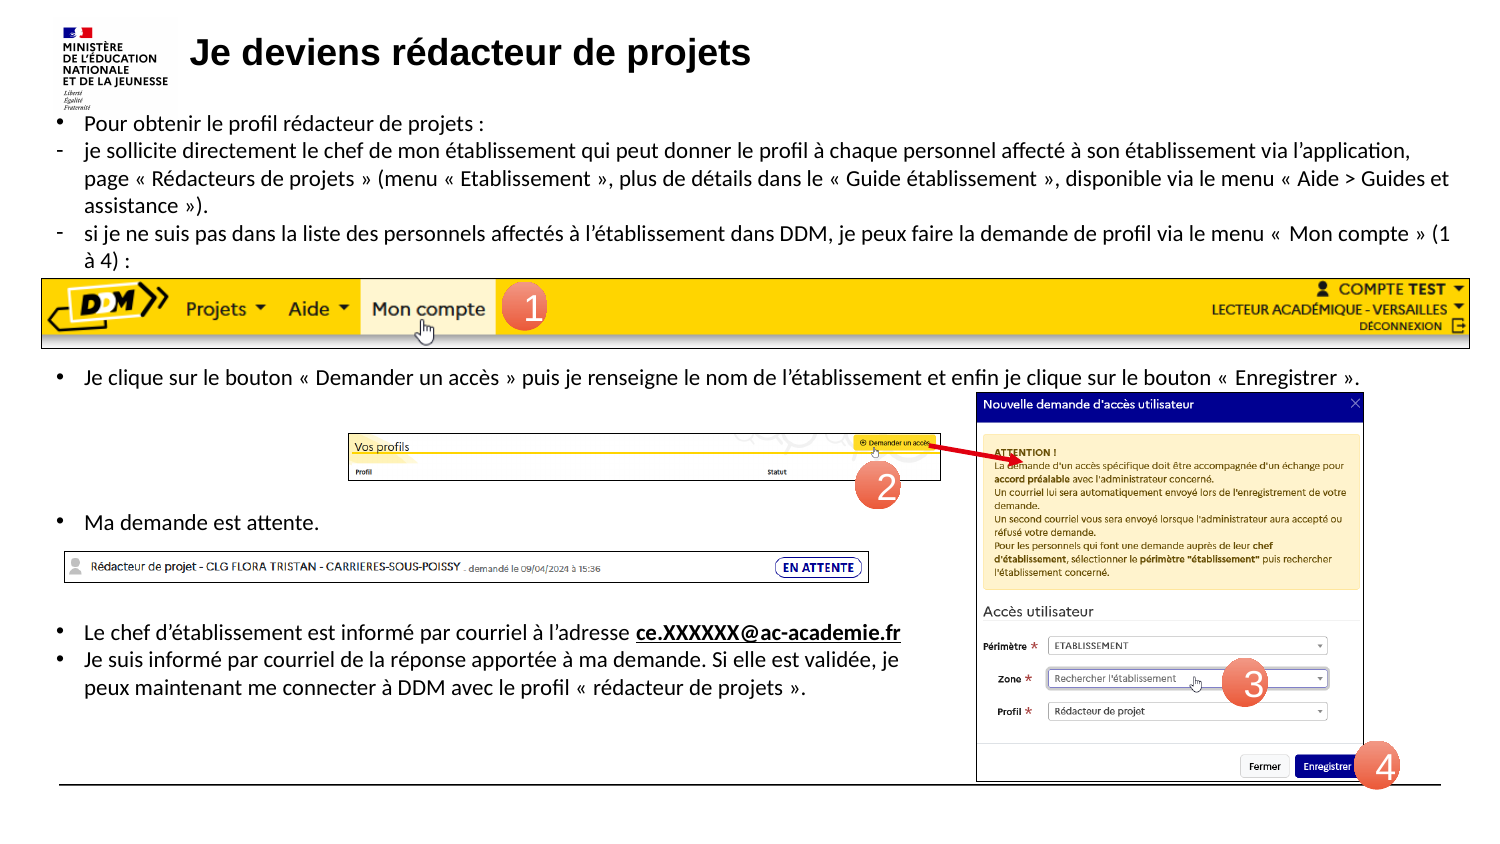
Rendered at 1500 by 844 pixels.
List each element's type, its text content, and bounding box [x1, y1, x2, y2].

picture [976, 392, 1364, 782]
text_box Pour obtenir le profil rédacteur de projets : je sollicite directement le chef de mon établissement qui peut donner le profil à chaque personnel affecté à son établissement via l’application, page « Rédacteurs de projets » (menu « Etablissement », plus de détails dans le « Guide établissement », disponible via le menu « Aide > Guides et assistance »). si je ne suis pas dans la liste des personnels affectés à l’établissement dans DDM, je peux faire la demande de profil via le menu « Mon compte » (1 à 4) : [41, 101, 1470, 278]
text_box 3 [1222, 658, 1268, 707]
text_box Je deviens rédacteur de projets [174, 20, 1341, 81]
picture [348, 433, 941, 481]
picture [53, 17, 178, 101]
picture [64, 551, 869, 583]
text_box 1 [501, 281, 548, 331]
text_box Ma demande est attente. Le chef d’établissement est informé par courriel à l’adresse ce.XXXXXX@ac-academie.fr Je suis informé par courriel de la réponse apportée à ma demande. Si elle est validée, je peux maintenant me connecter à DDM avec le profil « rédacteur de projets ». [41, 500, 941, 708]
picture [41, 278, 1470, 349]
text_box 4 [1354, 740, 1400, 790]
text_box 2 [855, 460, 901, 510]
text_box Je clique sur le bouton « Demander un accès » puis je renseigne le nom de l’établissement et enfin je clique sur le bouton « Enregistrer ». [41, 355, 1470, 398]
